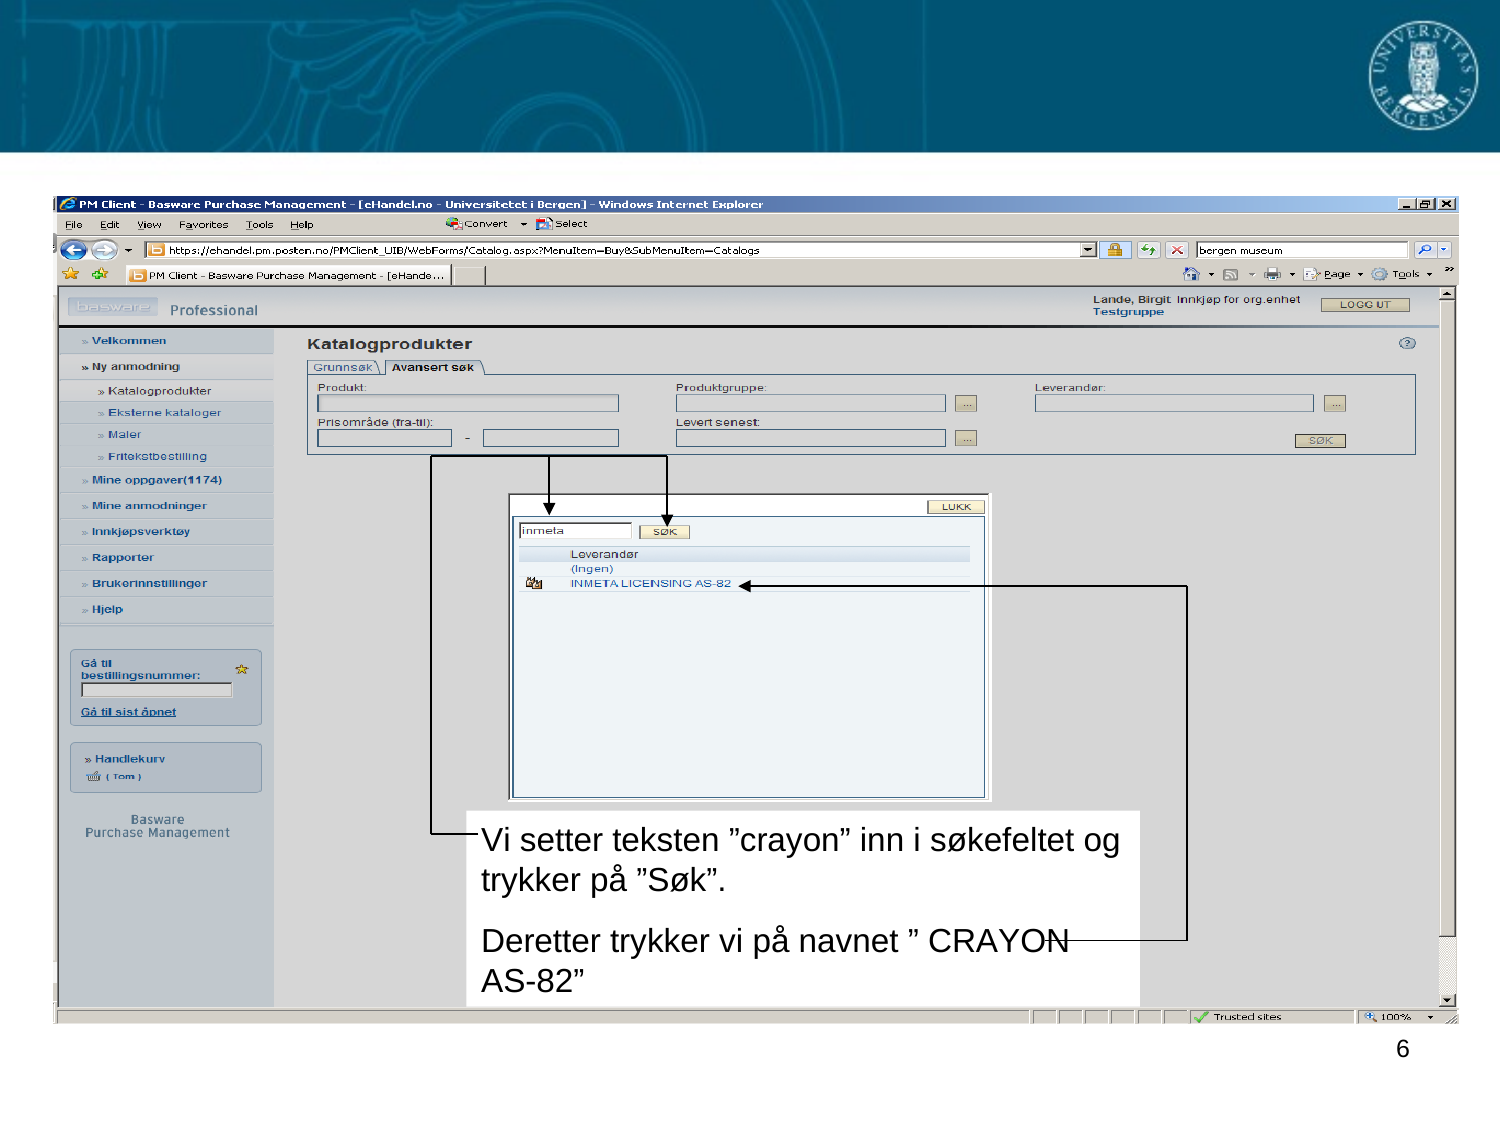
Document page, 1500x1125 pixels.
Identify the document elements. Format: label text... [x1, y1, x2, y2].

picture [0, 151, 1500, 1125]
text_box Vi setter teksten ”crayon” inn i søkefeltet og trykker på ”Søk”. Deretter trykker vi på navnet ” CRAYON AS-82” [466, 810, 1140, 1007]
picture [1368, 21, 1478, 131]
text_box [53, 196, 1459, 1024]
text_box <number> [1074, 1024, 1426, 1103]
